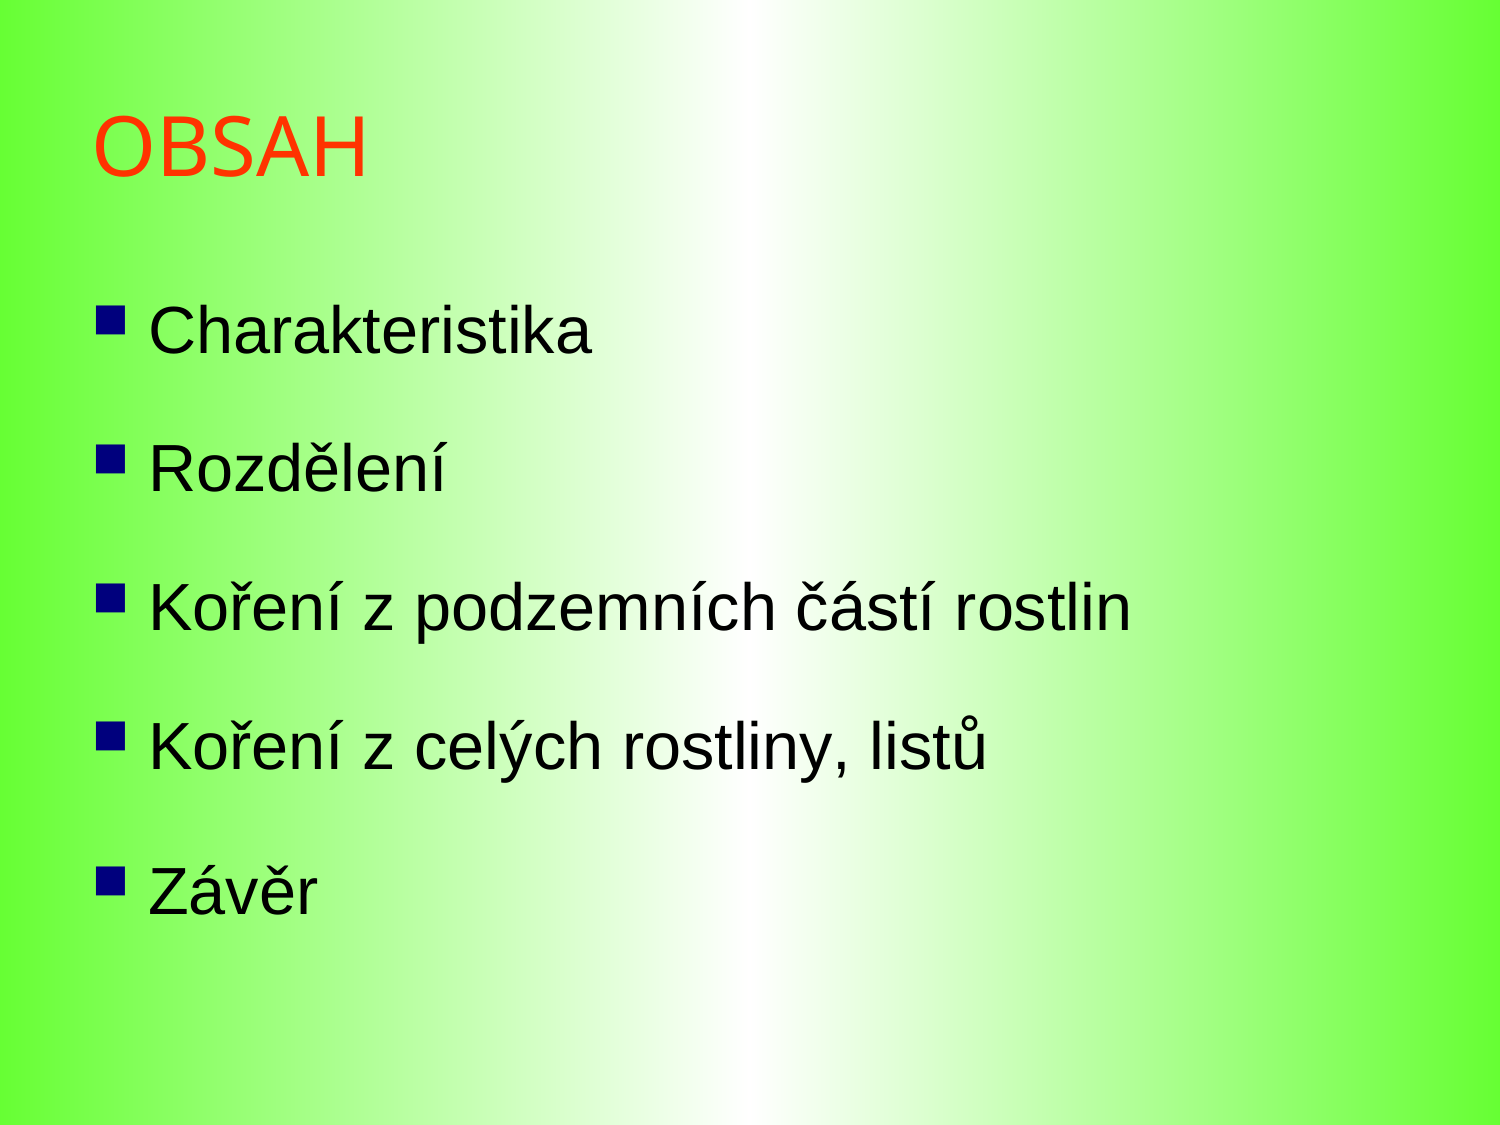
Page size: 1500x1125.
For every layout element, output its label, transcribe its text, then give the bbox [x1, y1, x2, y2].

list Charakteristika Rozdělení Koření z podzemních částí rostlin Koření z celých rostliny, listů Závěr [76, 278, 1412, 1047]
title OBSAH [76, 31, 1427, 257]
